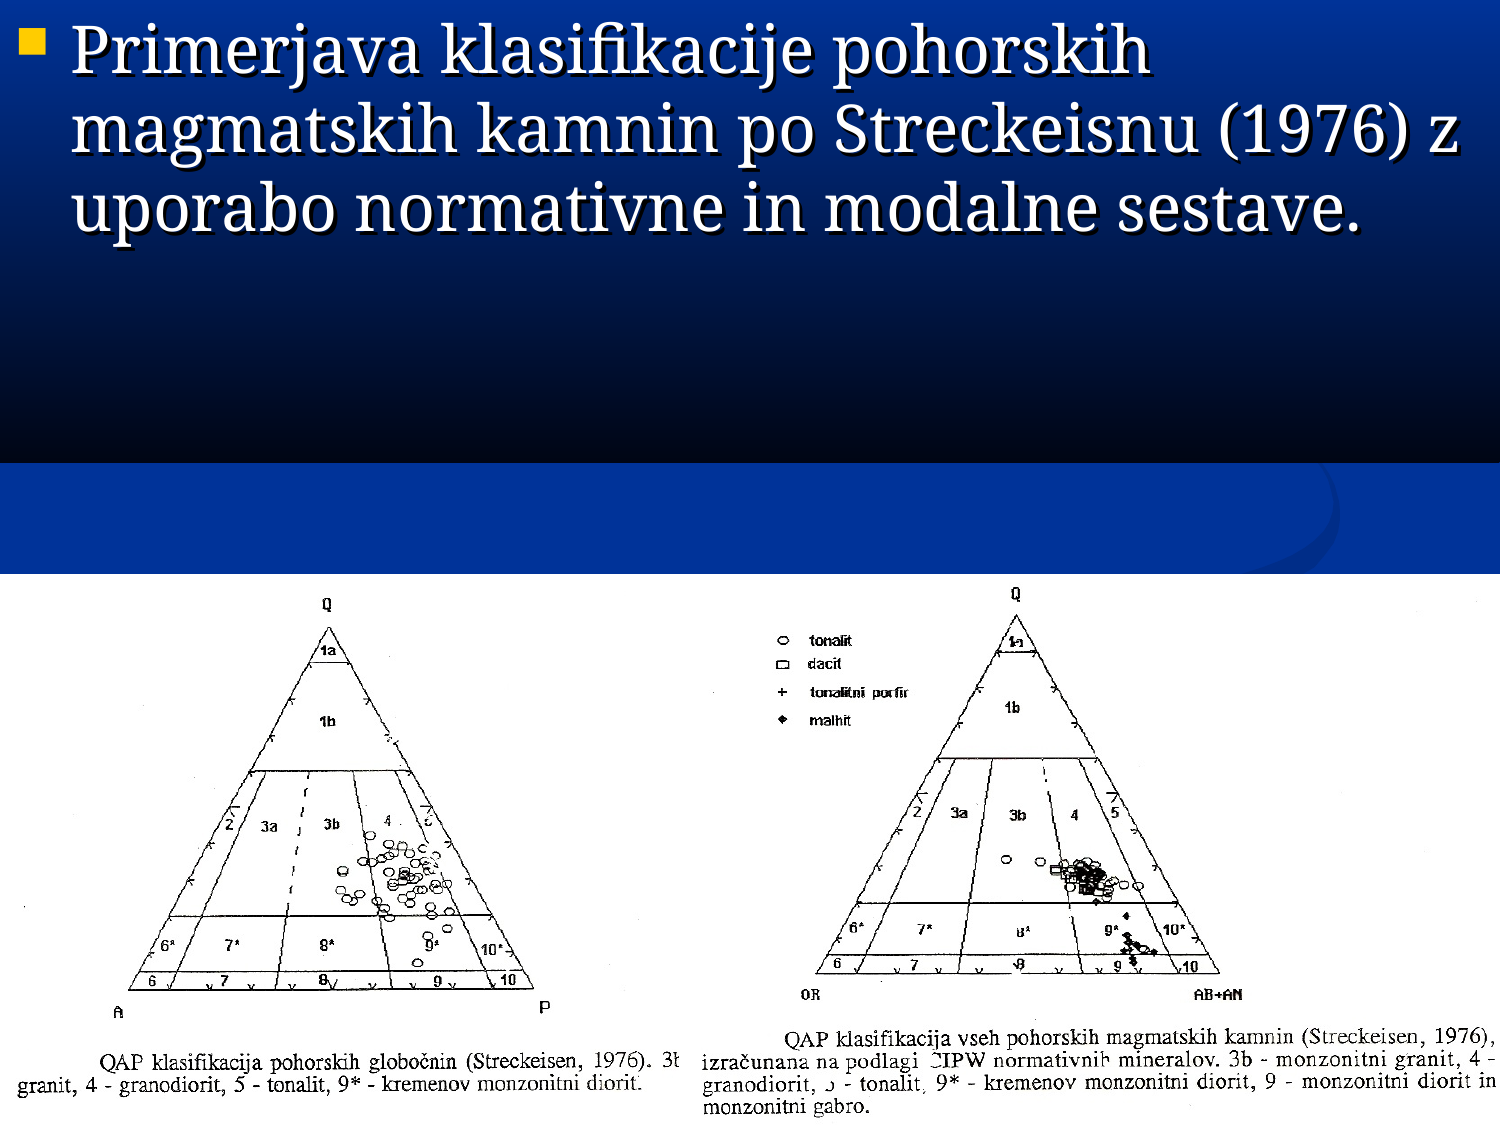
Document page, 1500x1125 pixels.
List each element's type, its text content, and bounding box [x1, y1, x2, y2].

list Primerjava klasifikacije pohorskih magmatskih kamnin po Streckeisnu (1976) z uporabo normativne in modalne sestave. [0, 0, 1500, 256]
picture [0, 574, 1500, 1125]
